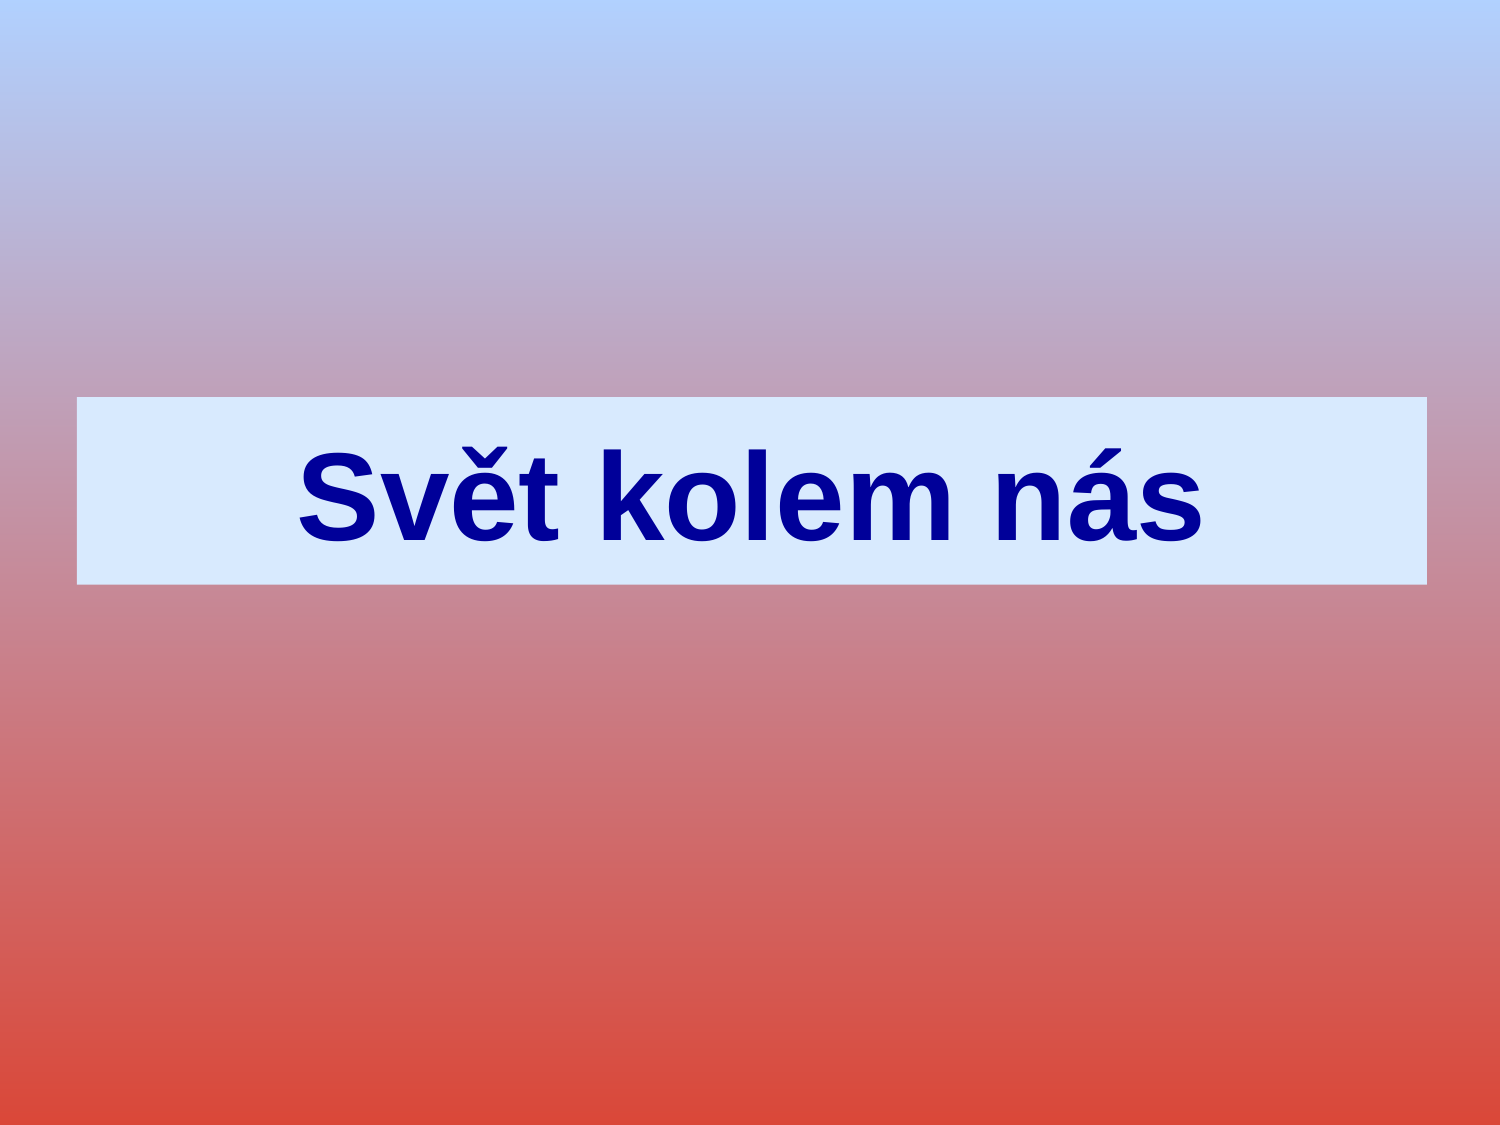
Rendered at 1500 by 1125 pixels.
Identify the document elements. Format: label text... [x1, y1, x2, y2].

title Svět kolem nás [76, 397, 1427, 585]
